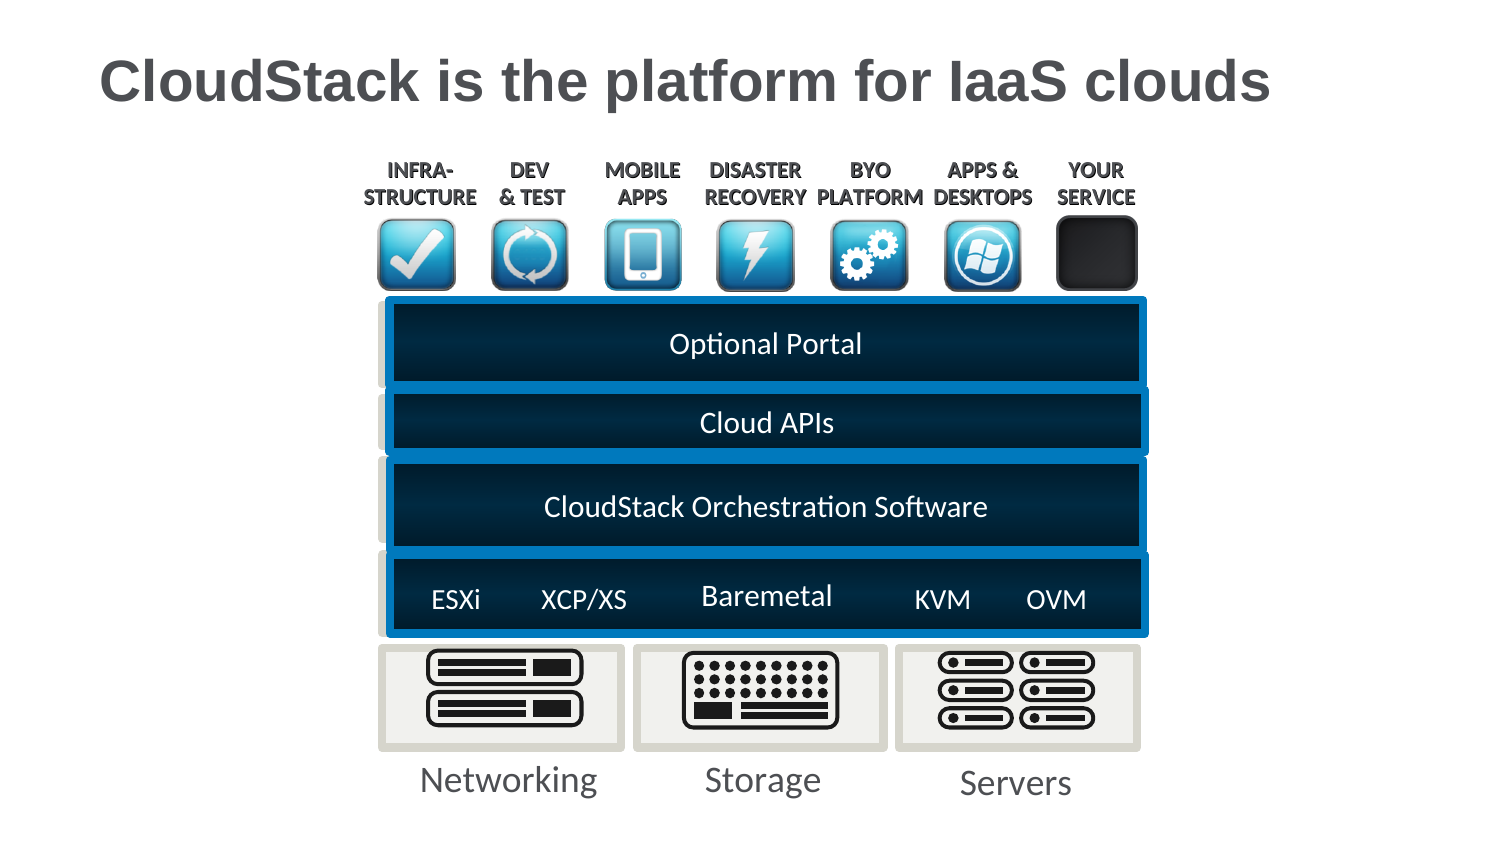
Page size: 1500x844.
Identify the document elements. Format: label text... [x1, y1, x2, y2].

text_box BYO PLATFORM [802, 146, 918, 218]
text_box INFRA- STRUCTURE [348, 146, 483, 218]
text_box ESXi [416, 572, 496, 623]
text_box Optional Portal [389, 300, 1143, 385]
text_box [898, 648, 1137, 748]
text_box Open Source Xen Hypervisor [382, 554, 1137, 634]
picture [426, 648, 584, 728]
text_box KVM [900, 572, 987, 623]
title CloudStack is the platform for IaaS clouds [84, 35, 1338, 121]
text_box DEV & TEST [483, 146, 581, 218]
picture [604, 217, 682, 291]
picture [943, 218, 1022, 292]
text_box CloudStack Orchestration Software [389, 460, 1144, 550]
text_box Storage [690, 747, 946, 808]
picture [377, 217, 456, 291]
text_box Baremetal [390, 555, 1145, 634]
text_box Servers [945, 750, 1201, 811]
text_box [637, 648, 884, 748]
text_box OVM [1011, 572, 1103, 623]
picture [716, 218, 795, 292]
picture [829, 218, 909, 291]
picture [1056, 218, 1138, 291]
text_box XCP/XS [526, 572, 642, 623]
text_box MOBILE APPS [589, 146, 696, 218]
picture [937, 650, 1096, 730]
text_box APPS & DESKTOPS [918, 146, 1042, 218]
text_box YOUR SERVICE [1042, 146, 1151, 218]
picture [490, 217, 569, 291]
picture [681, 650, 840, 730]
text_box EC2 APIW [381, 398, 389, 446]
text_box Cloud APIs [389, 390, 1145, 452]
text_box Networking [405, 747, 661, 808]
text_box Amazon eCommerce Platform [381, 305, 389, 384]
text_box DISASTER RECOVERY [696, 146, 802, 218]
text_box [381, 648, 621, 748]
